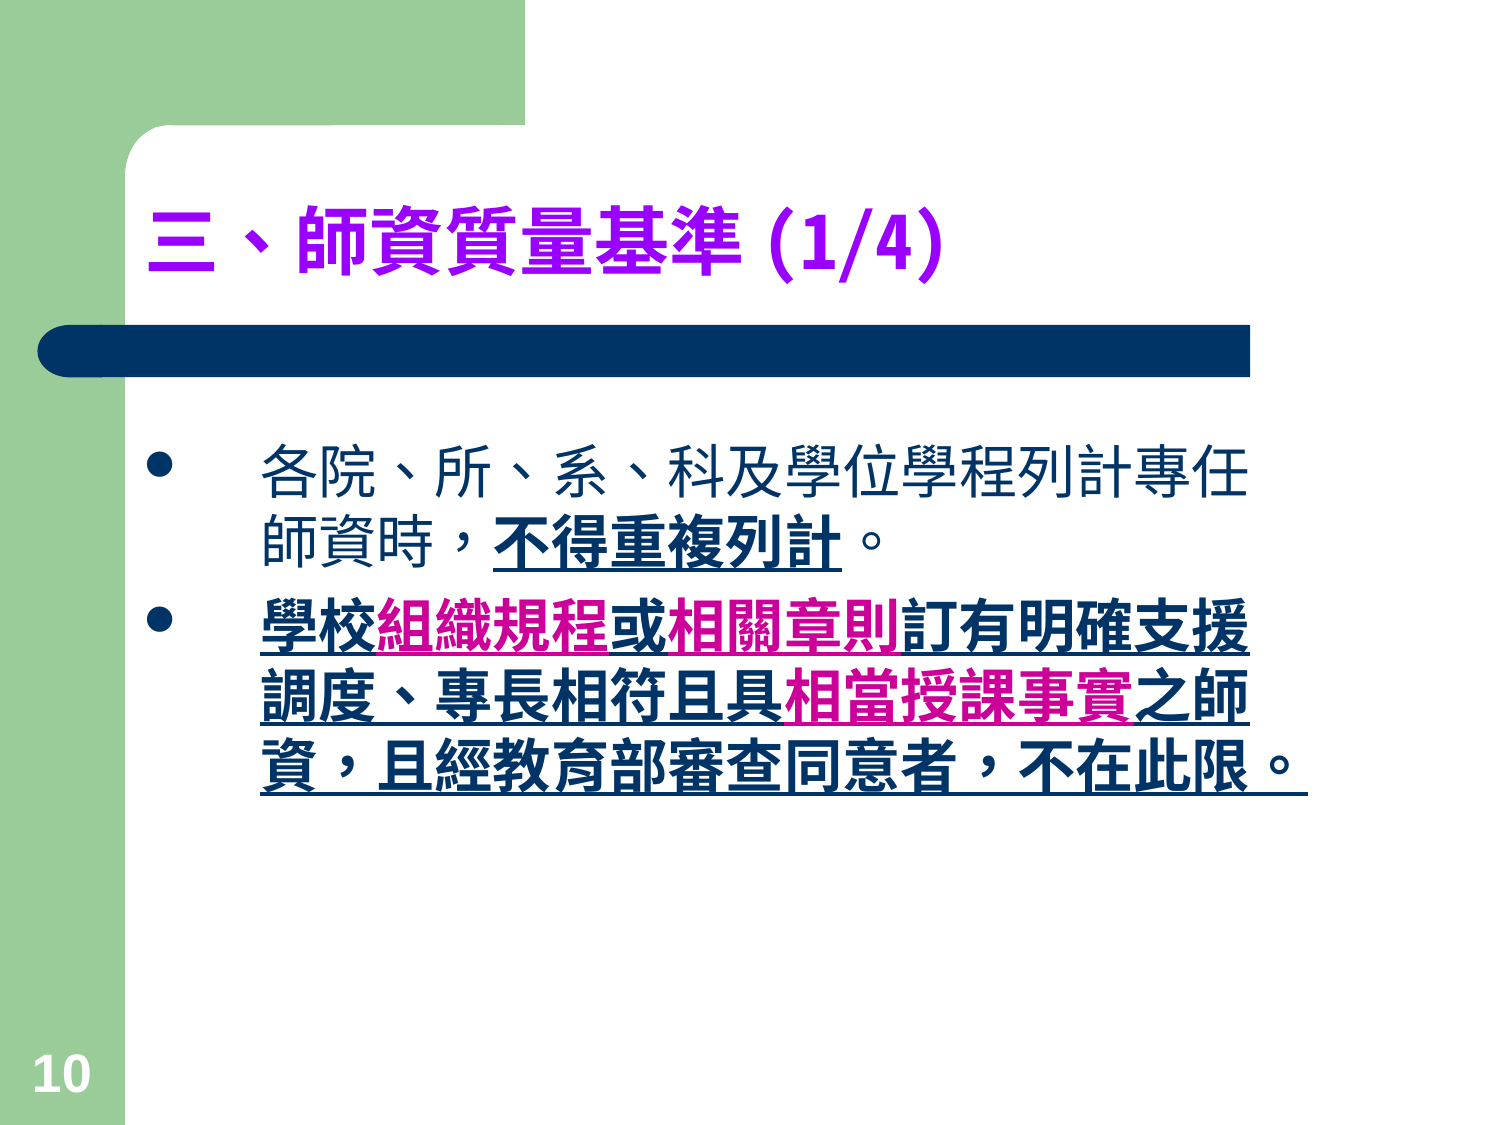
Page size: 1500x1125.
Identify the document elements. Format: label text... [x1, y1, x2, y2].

list 各院、所、系、科及學位學程列計專任師資時，不得重複列計。 學校組織規程或相關章則訂有明確支援調度、專長相符且具相當授課事實之師資，且經教育部審查同意者，不在此限。 [135, 420, 1316, 1032]
title 三、師資質量基準(1/4) [136, 136, 1414, 301]
